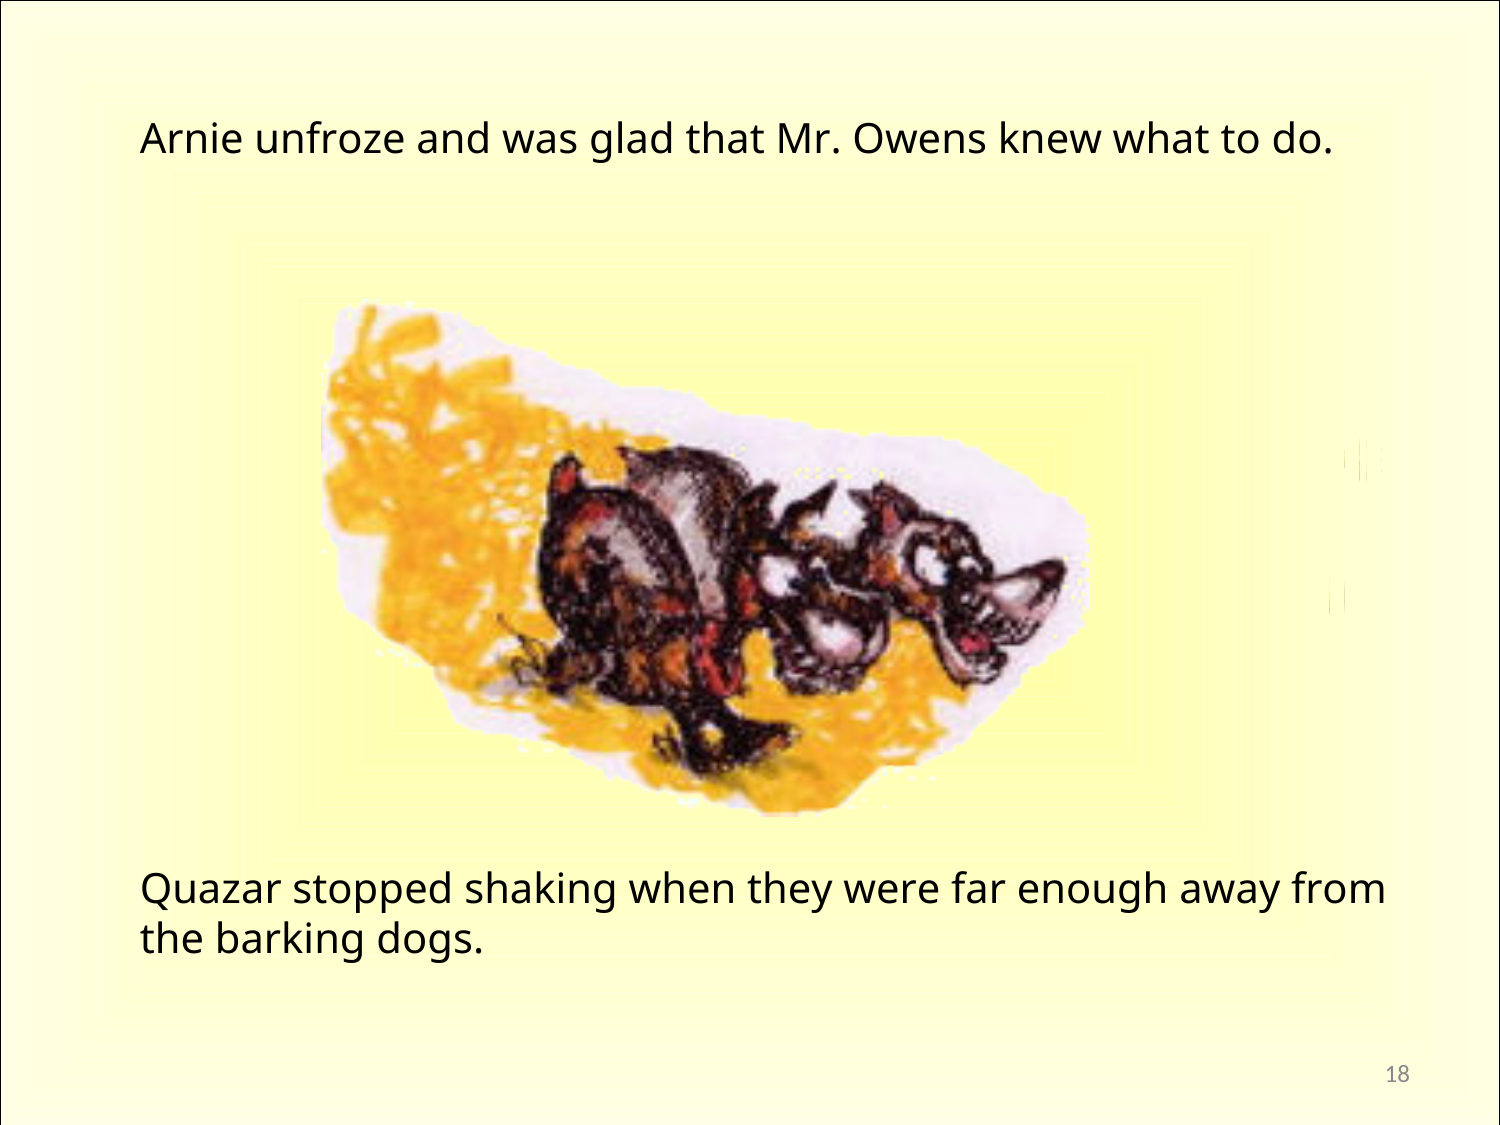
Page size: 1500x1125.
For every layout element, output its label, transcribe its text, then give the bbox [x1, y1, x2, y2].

text_box <number> [1074, 1042, 1426, 1103]
text_box Arnie unfroze and was glad that Mr. Owens knew what to do. Quazar stopped shaking when they were far enough away from the barking dogs. [124, 104, 1425, 1020]
picture [321, 299, 1090, 817]
text_box [0, 0, 1500, 1125]
